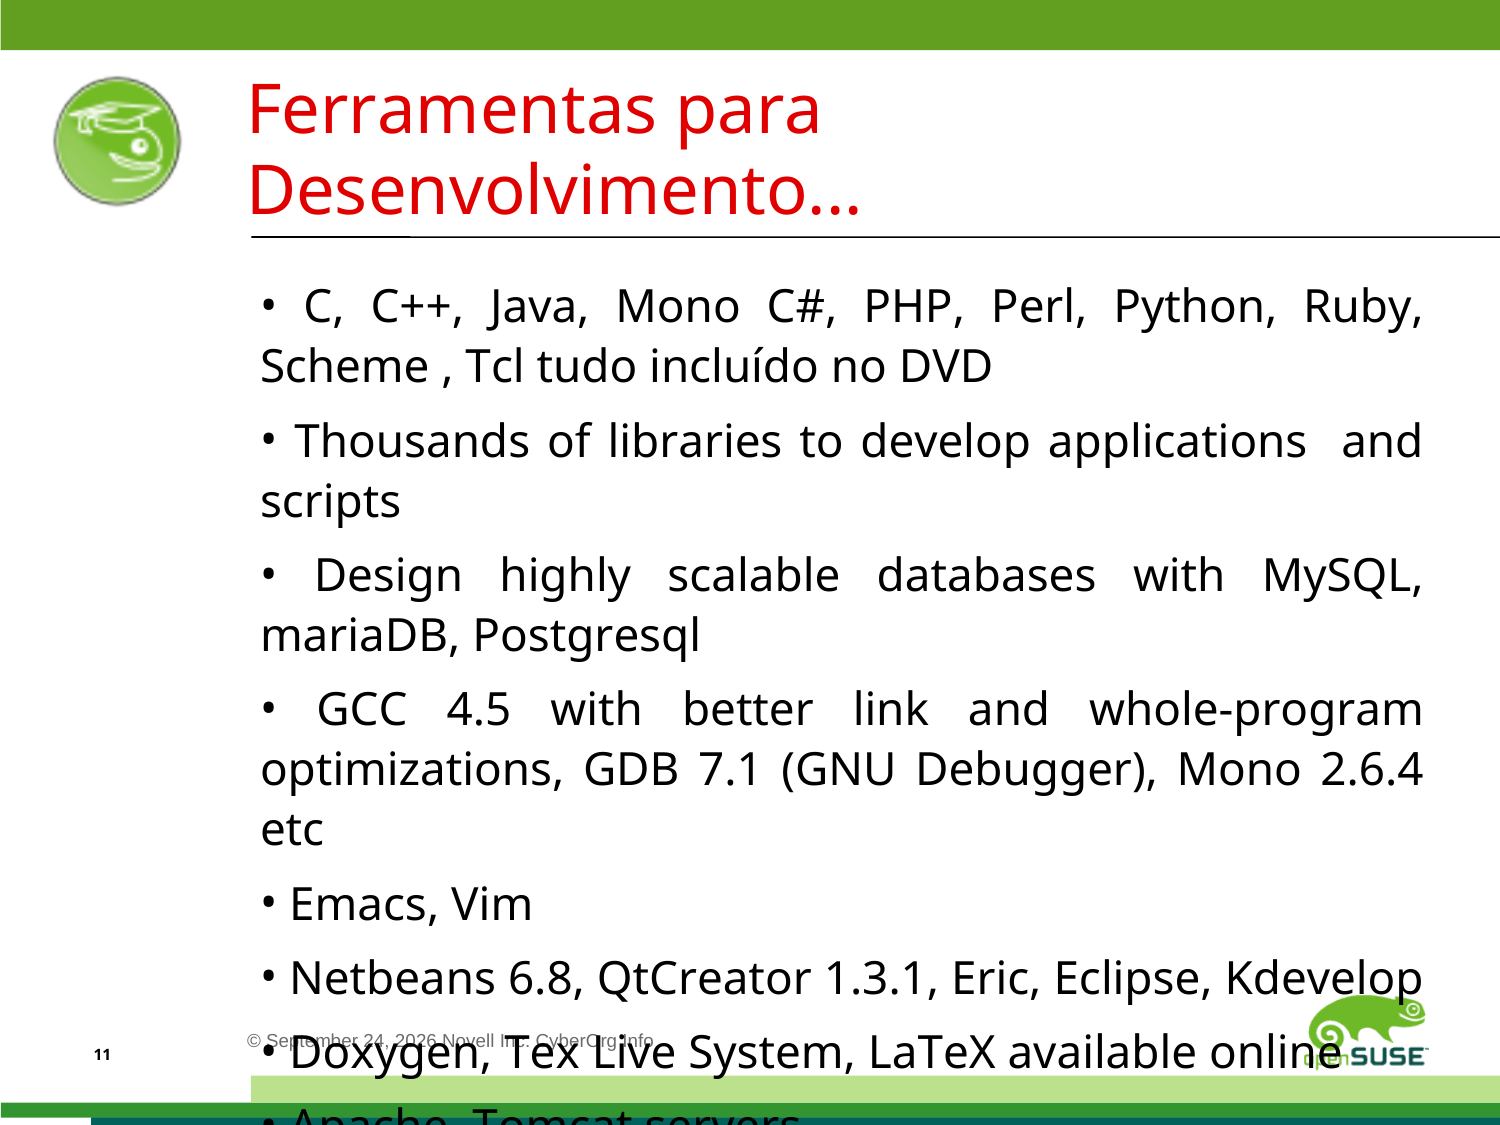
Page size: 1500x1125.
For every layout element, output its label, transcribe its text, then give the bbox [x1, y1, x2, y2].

title Ferramentas para Desenvolvimento... [246, 60, 1453, 239]
picture [51, 74, 186, 211]
list C, C++, Java, Mono C#, PHP, Perl, Python, Ruby, Scheme , Tcl tudo incluído no DVD Thousands of libraries to develop applications and scripts Design highly scalable databases with MySQL, mariaDB, Postgresql GCC 4.5 with better link and whole-program optimizations, GDB 7.1 (GNU Debugger), Mono 2.6.4 etc Emacs, Vim Netbeans 6.8, QtCreator 1.3.1, Eric, Eclipse, Kdevelop Doxygen, Tex Live System, LaTeX available online Apache, Tomcat servers [245, 267, 1458, 1066]
picture [1304, 1066, 1429, 1071]
